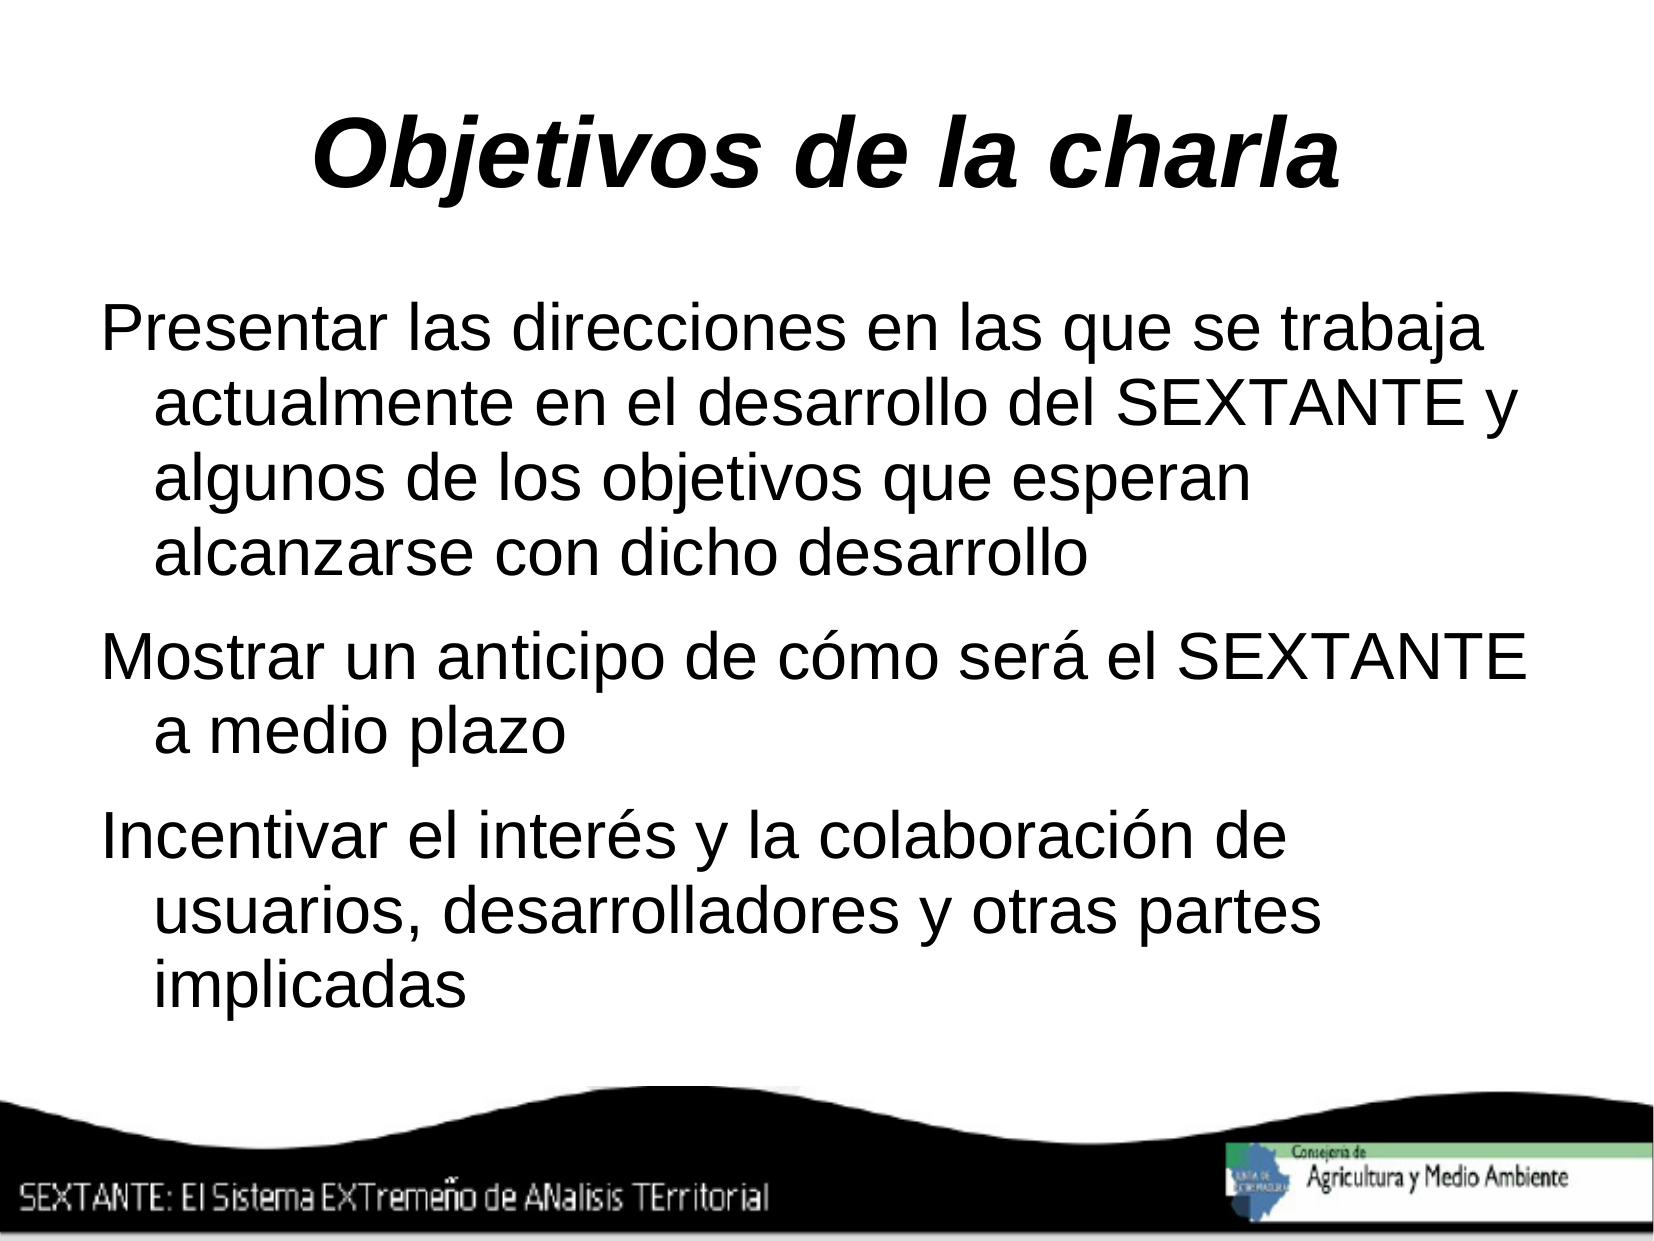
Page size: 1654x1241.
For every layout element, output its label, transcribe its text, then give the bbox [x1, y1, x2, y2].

title Objetivos de la charla [82, 49, 1571, 257]
list Presentar las direcciones en las que se trabaja actualmente en el desarrollo del SEXTANTE y algunos de los objetivos que esperan alcanzarse con dicho desarrollo Mostrar un anticipo de cómo será el SEXTANTE a medio plazo Incentivar el interés y la colaboración de usuarios, desarrolladores y otras partes implicadas [82, 290, 1571, 1109]
picture [0, 1086, 1654, 1241]
